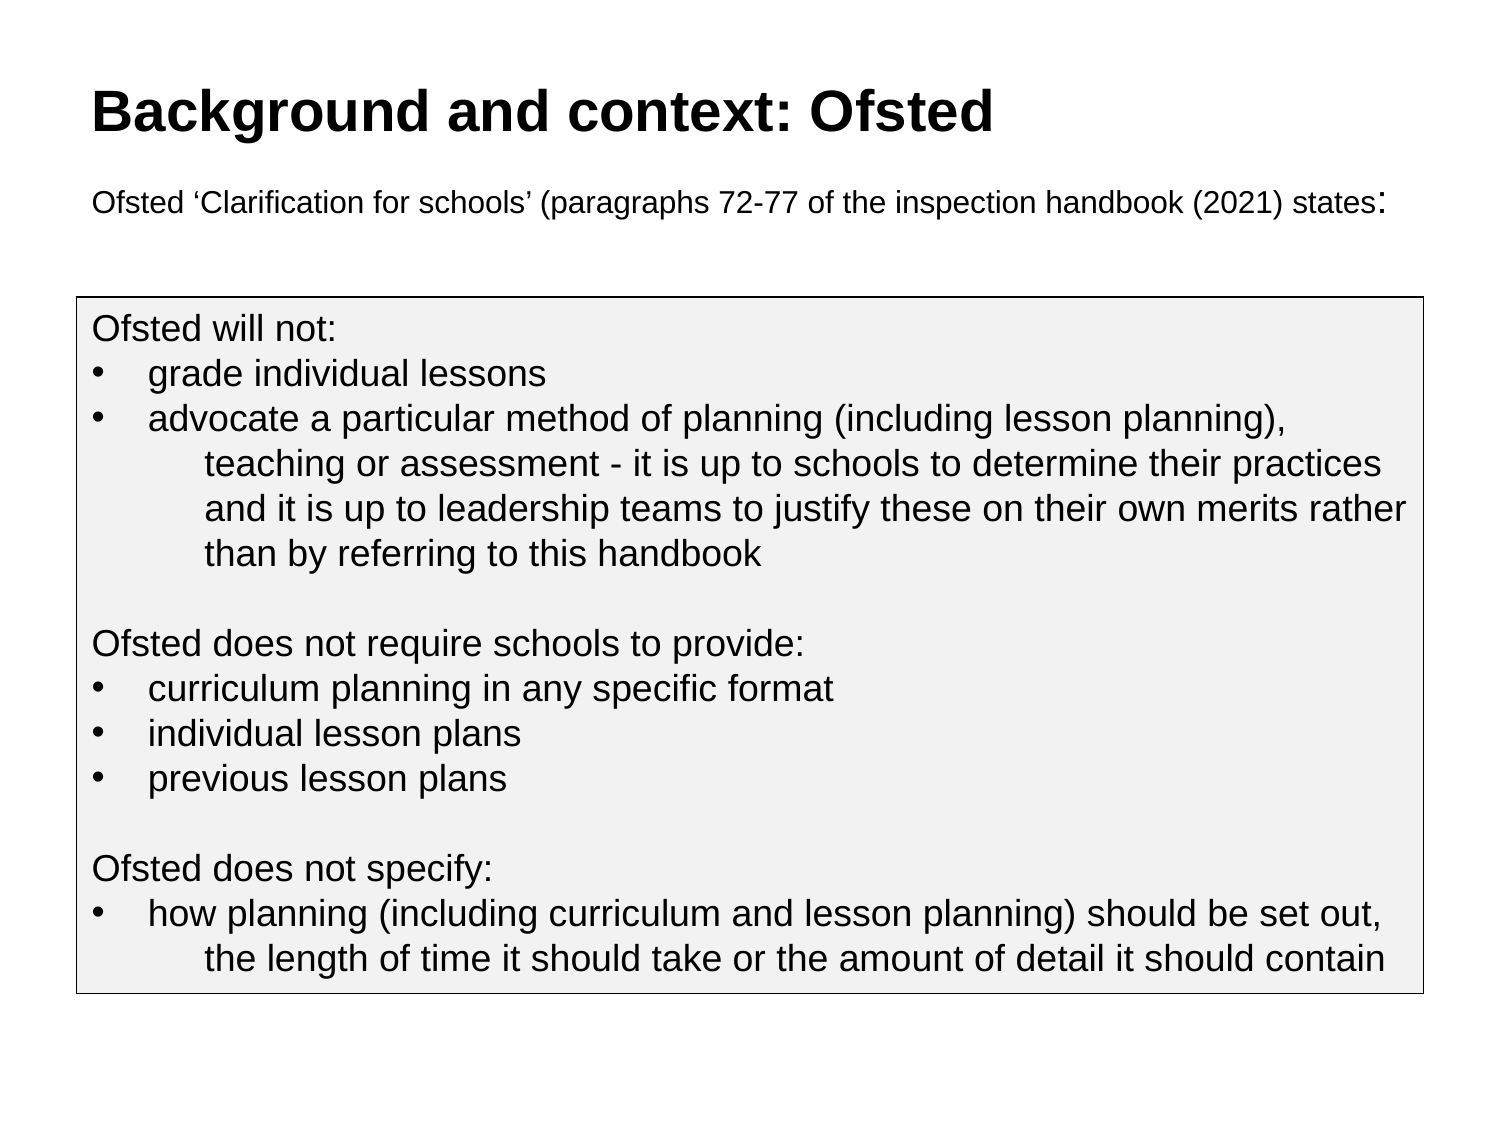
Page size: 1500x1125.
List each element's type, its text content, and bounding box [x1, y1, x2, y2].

list Ofsted ‘Clarification for schools’ (paragraphs 72-77 of the inspection handbook (2021) states: [76, 157, 1430, 275]
text_box Ofsted will not: grade individual lessons advocate a particular method of planning (including lesson planning), teaching or assessment - it is up to schools to determine their practices and it is up to leadership teams to justify these on their own merits rather than by referring to this handbook Ofsted does not require schools to provide: curriculum planning in any specific format individual lesson plans previous lesson plans Ofsted does not specify: how planning (including curriculum and lesson planning) should be set out, the length of time it should take or the amount of detail it should contain [76, 296, 1424, 994]
title Background and context: Ofsted [76, 30, 1424, 157]
